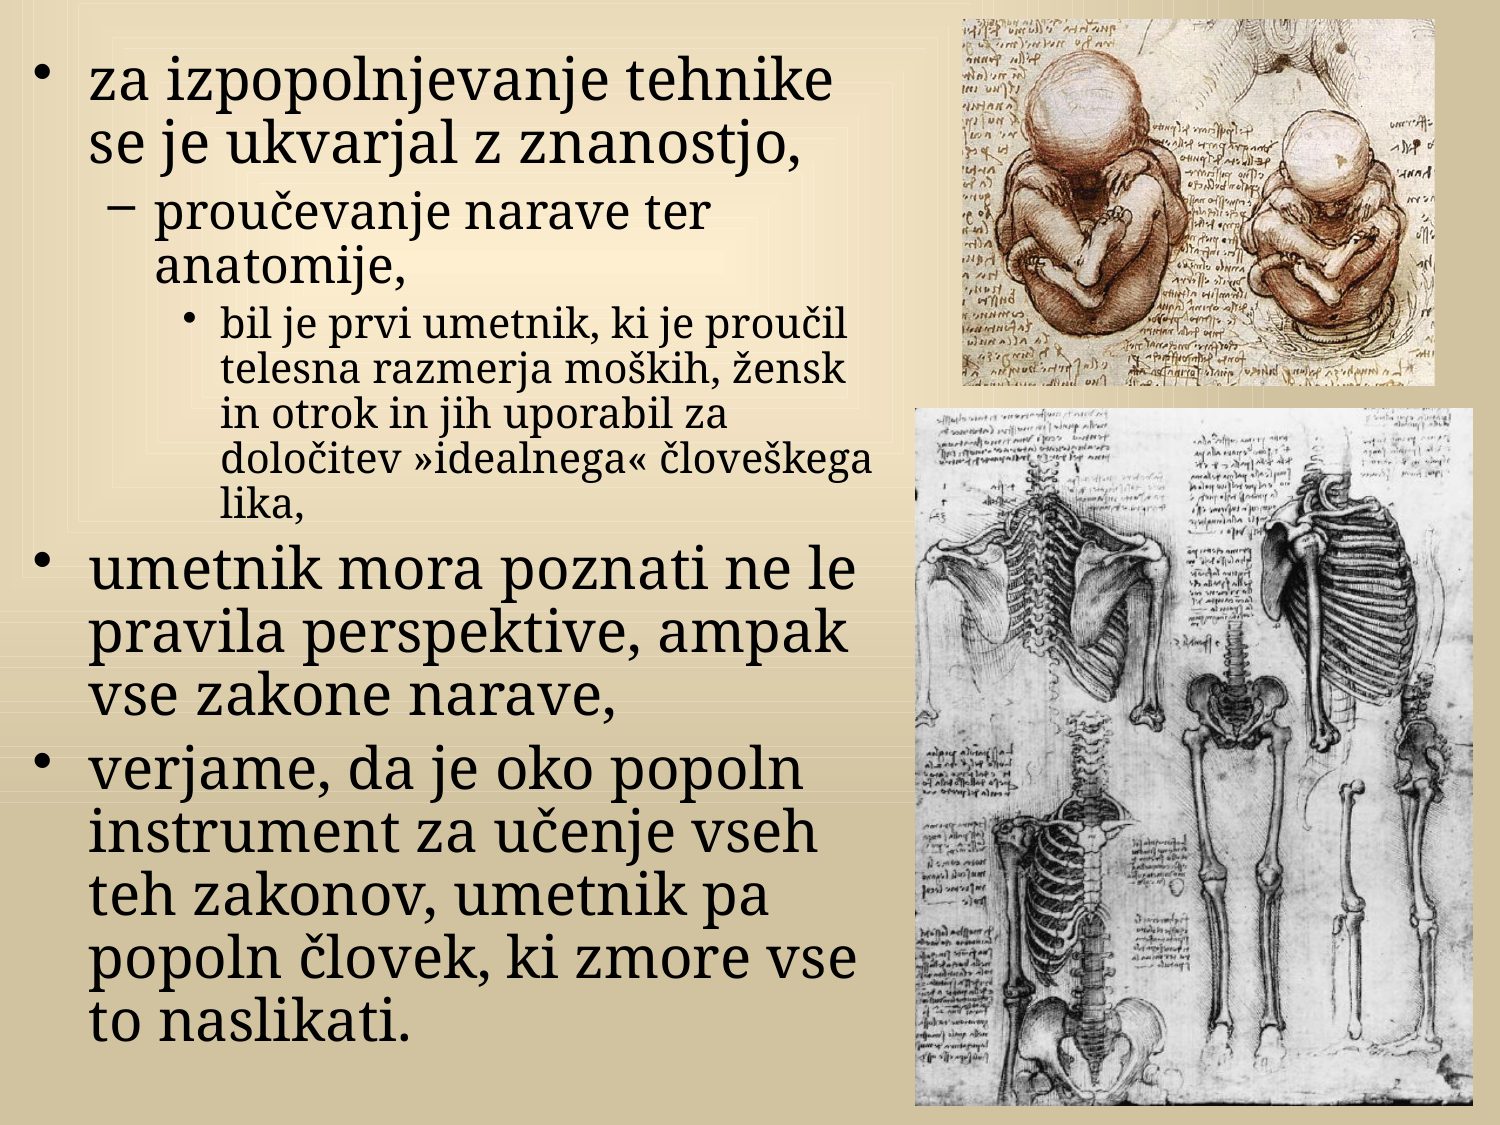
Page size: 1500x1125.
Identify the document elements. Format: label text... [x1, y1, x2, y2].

list za izpopolnjevanje tehnike se je ukvarjal z znanostjo, proučevanje narave ter anatomije, bil je prvi umetnik, ki je proučil telesna razmerja moških, žensk in otrok in jih uporabil za določitev »idealnega« človeškega lika, umetnik mora poznati ne le pravila perspektive, ampak vse zakone narave, verjame, da je oko popoln instrument za učenje vseh teh zakonov, umetnik pa popoln človek, ki zmore vse to naslikati. [17, 42, 904, 1094]
picture [962, 19, 1435, 386]
picture [915, 408, 1473, 1106]
